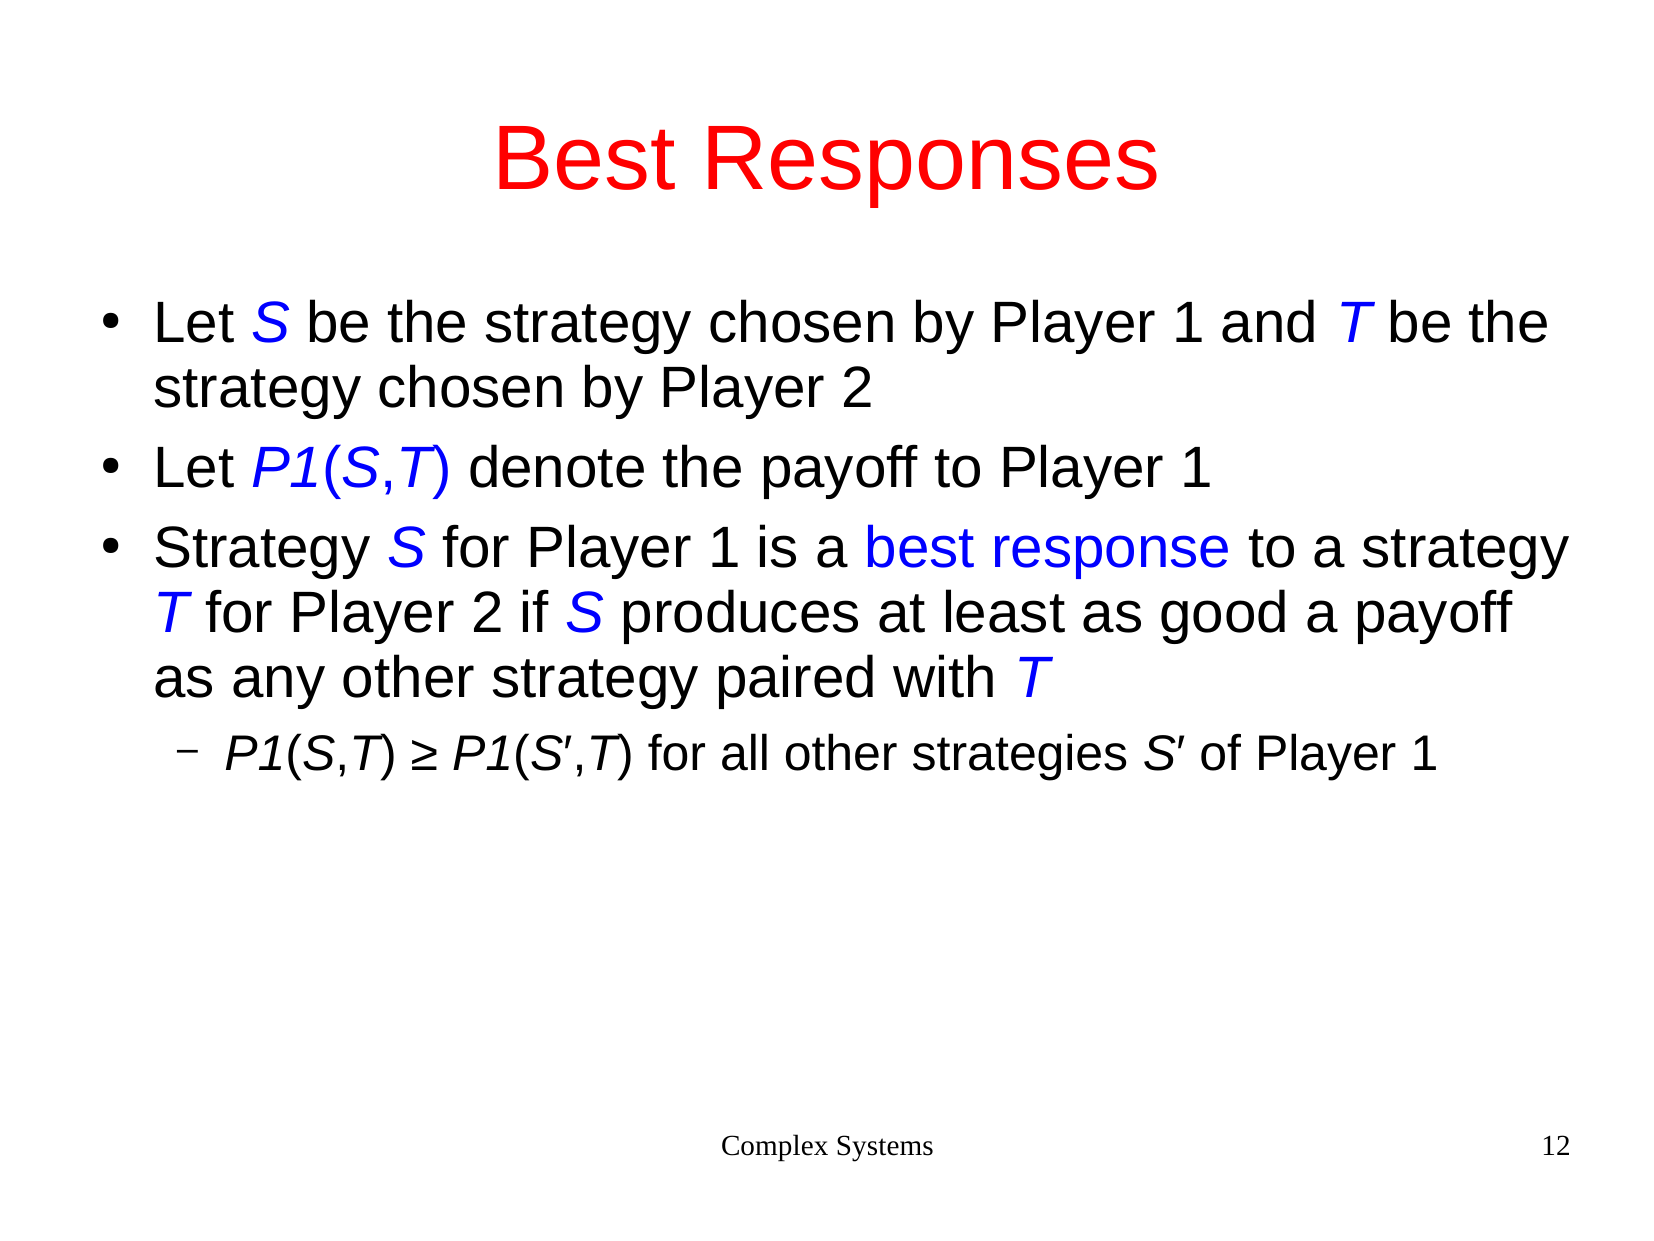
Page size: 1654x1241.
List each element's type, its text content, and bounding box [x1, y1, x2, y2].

title Best Responses [82, 49, 1571, 257]
list Let S be the strategy chosen by Player 1 and T be the strategy chosen by Player 2 Let P1(S,T) denote the payoff to Player 1 Strategy S for Player 1 is a best response to a strategy T for Player 2 if S produces at least as good a payoff as any other strategy paired with T P1(S,T) ≥ P1(S′,T) for all other strategies S′ of Player 1 [82, 290, 1571, 1109]
